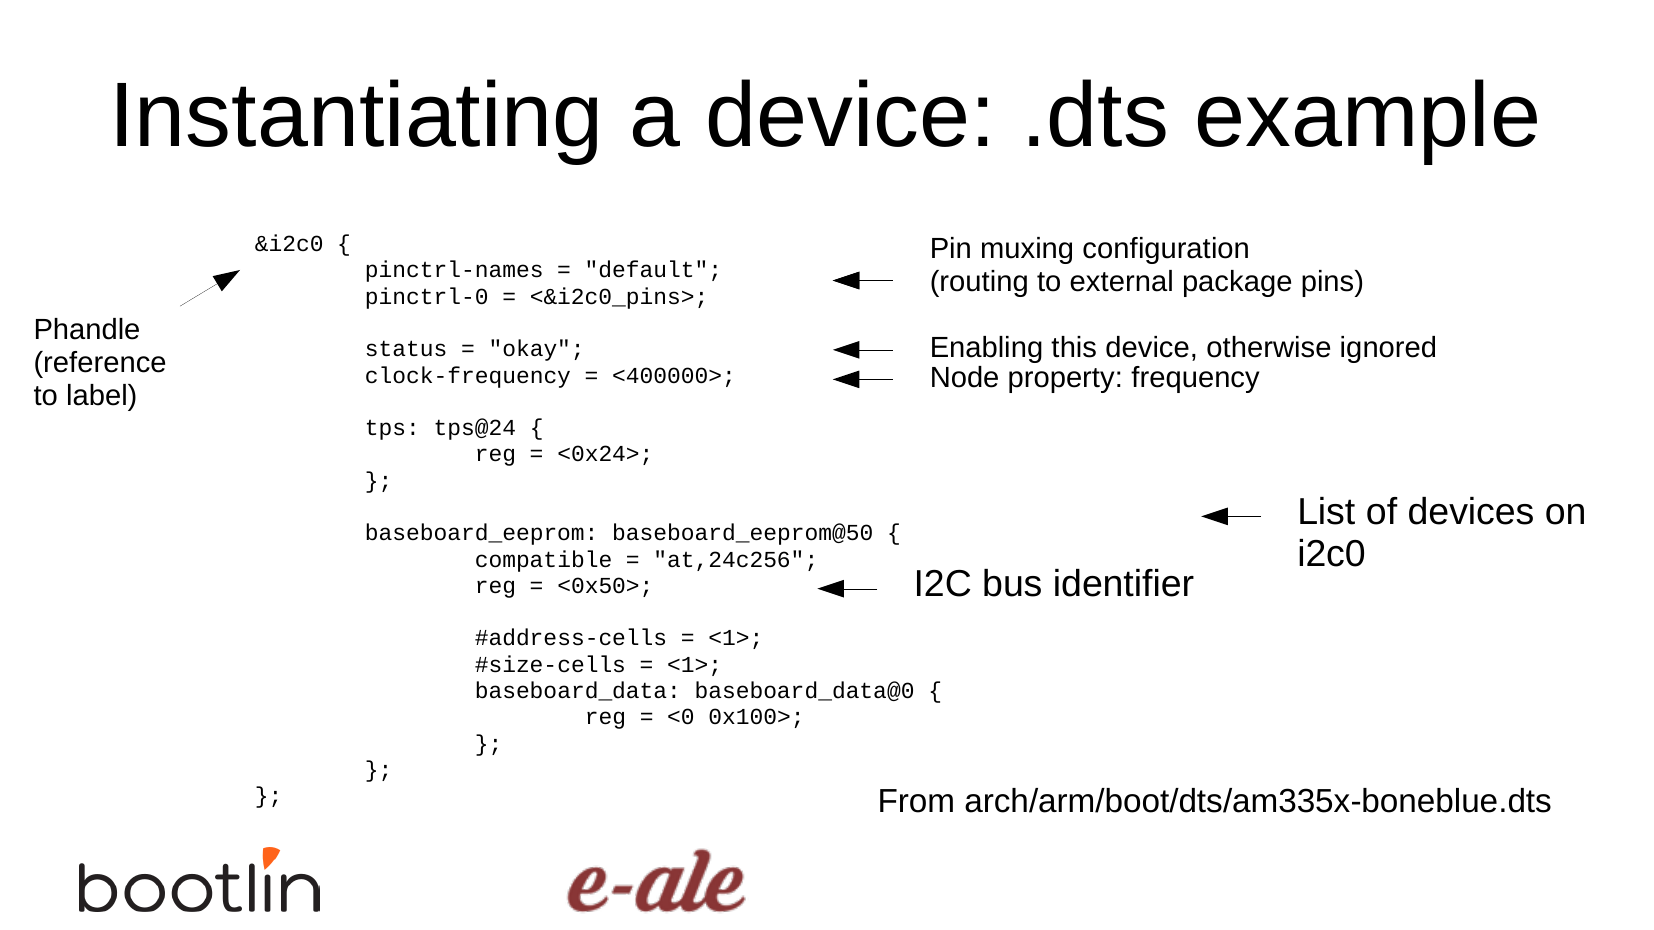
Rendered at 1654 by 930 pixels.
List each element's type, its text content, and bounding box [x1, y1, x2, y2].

text_box List of devices on i2c0 [1282, 483, 1624, 582]
text_box Node property: frequency [915, 353, 1516, 405]
title Instantiating a device: .dts example [82, 37, 1571, 193]
list From arch/arm/boot/dts/am335x-boneblue.dts [877, 782, 1606, 843]
text_box Enabling this device, otherwise ignored [915, 323, 1516, 353]
text_box Pin muxing configuration (routing to external package pins) [915, 225, 1516, 316]
text_box Phandle (reference to label) [18, 306, 511, 420]
picture [565, 847, 749, 915]
text_box &i2c0 { pinctrl-names = "default"; pinctrl-0 = <&i2c0_pins>; status = "okay"; clock-frequency = <400000>; tps: tps@24 { reg = <0x24>; }; baseboard_eeprom: baseboard_eeprom@50 { compatible = "at,24c256"; reg = <0x50>; #address-cells = <1>; #size-cells = <1>; baseboard_data: baseboard_data@0 { reg = <0 0x100>; }; }; }; [240, 225, 1096, 818]
text_box I2C bus identifier [898, 555, 1210, 655]
picture [79, 847, 320, 912]
